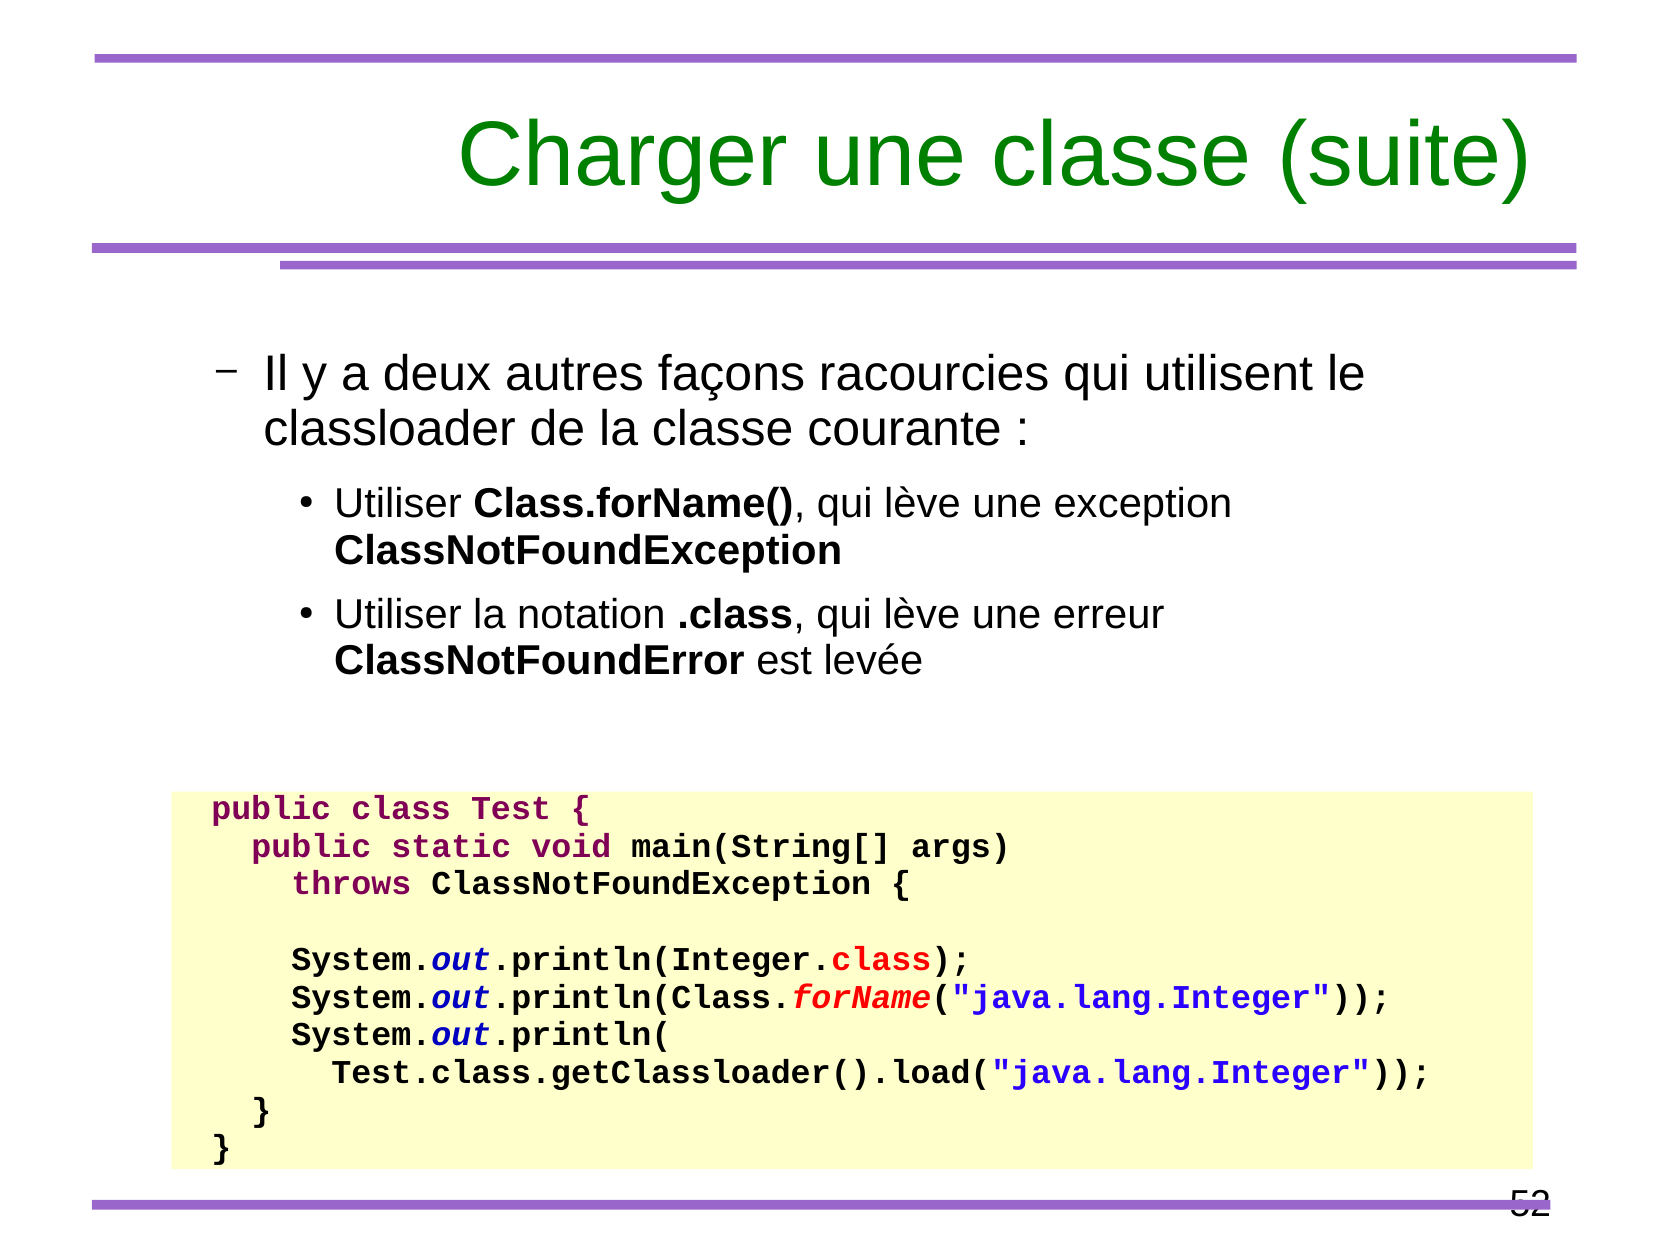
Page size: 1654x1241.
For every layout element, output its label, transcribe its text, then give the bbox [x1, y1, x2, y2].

title Charger une classe (suite) [121, 49, 1534, 257]
text_box public class Test { public static void main(String[] args) throws ClassNotFoundException { System.out.println(Integer.class); System.out.println(Class.forName("java.lang.Integer")); System.out.println( Test.class.getClassloader().load("java.lang.Integer")); } } [171, 791, 1533, 1170]
list Il y a deux autres façons racourcies qui utilisent le classloader de la classe courante : Utiliser Class.forName(), qui lève une exception ClassNotFoundException Utiliser la notation .class, qui lève une erreur ClassNotFoundError est levée [121, 344, 1534, 803]
